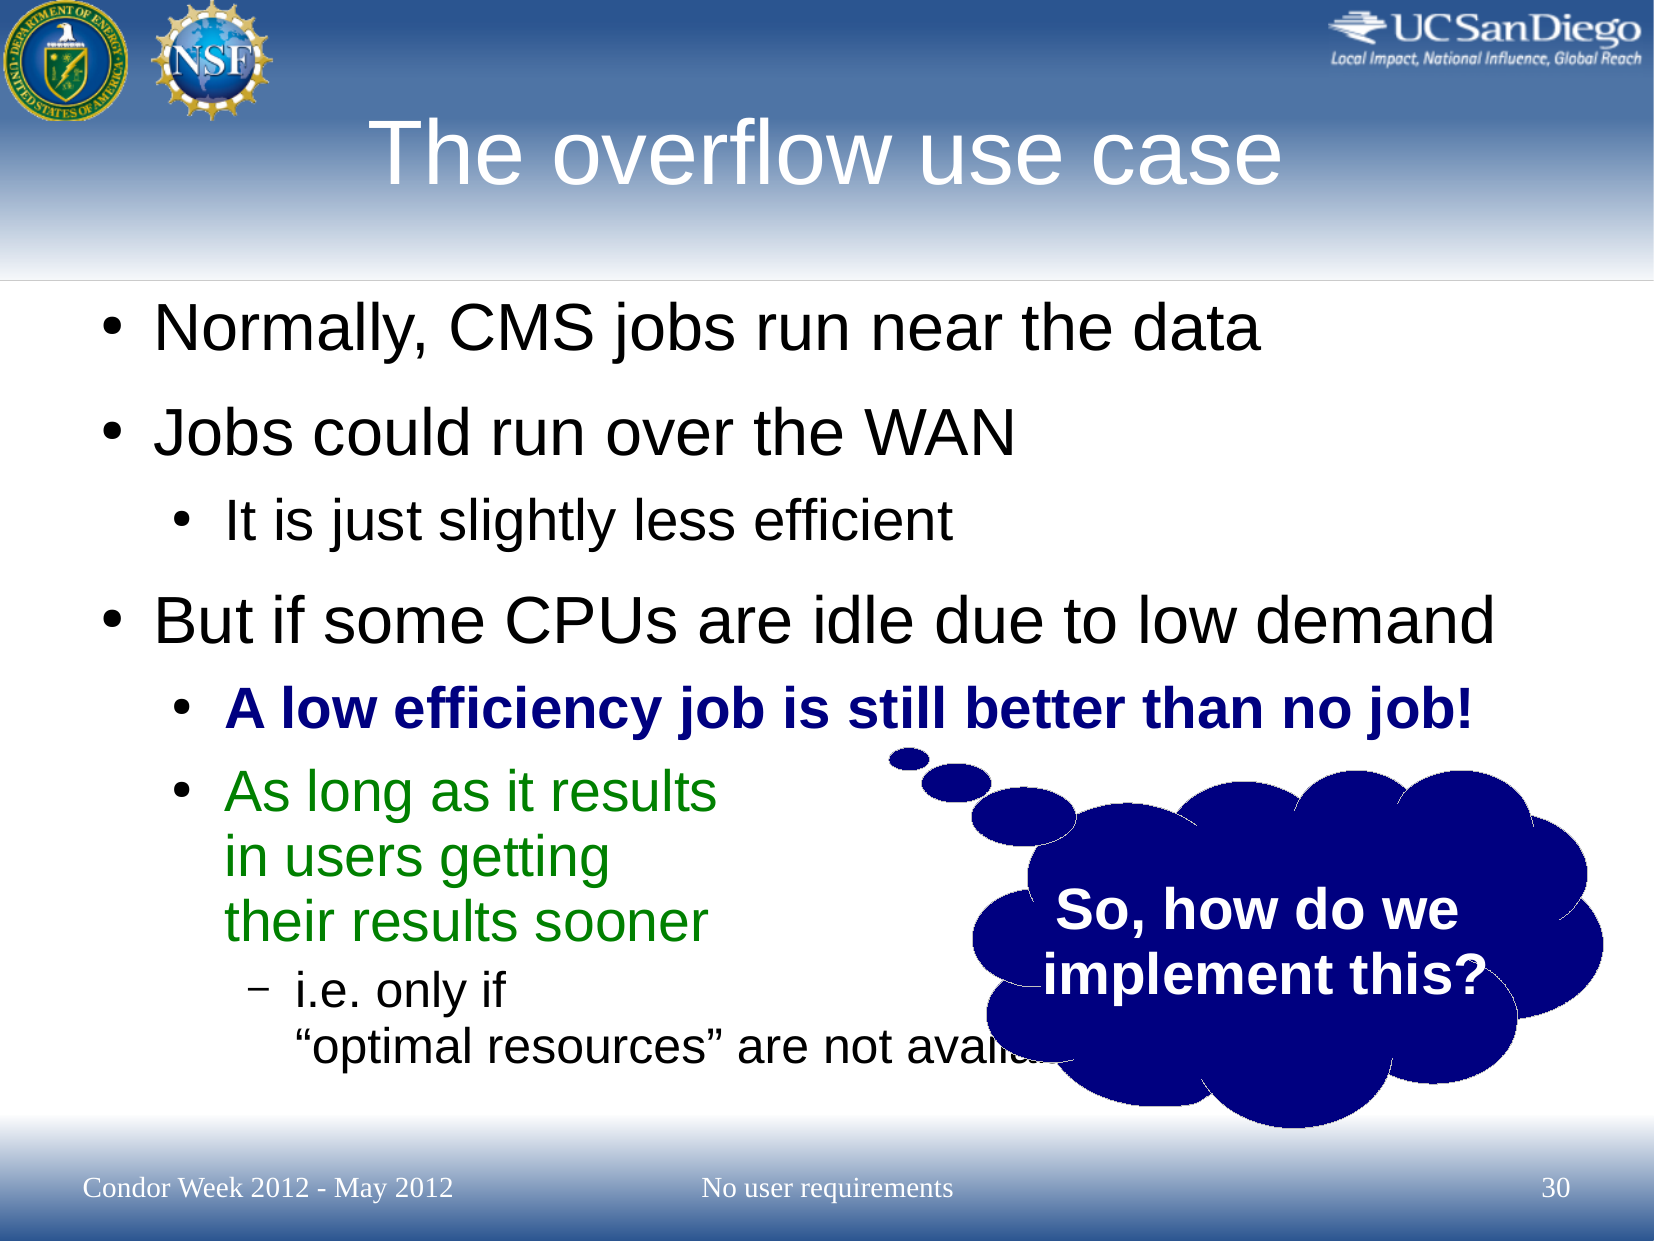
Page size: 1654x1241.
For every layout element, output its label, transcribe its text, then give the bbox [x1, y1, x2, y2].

title The overflow use case [82, 56, 1571, 250]
picture [0, 0, 1654, 288]
list Normally, CMS jobs run near the data Jobs could run over the WAN It is just slightly less efficient But if some CPUs are idle due to low demand A low efficiency job is still better than no job! As long as it results in users getting their results sooner i.e. only if “optimal resources” are not available [82, 290, 1636, 1109]
text_box So, how do we implement this? [921, 763, 1604, 1129]
text_box So, how do we implement this? [888, 747, 930, 771]
